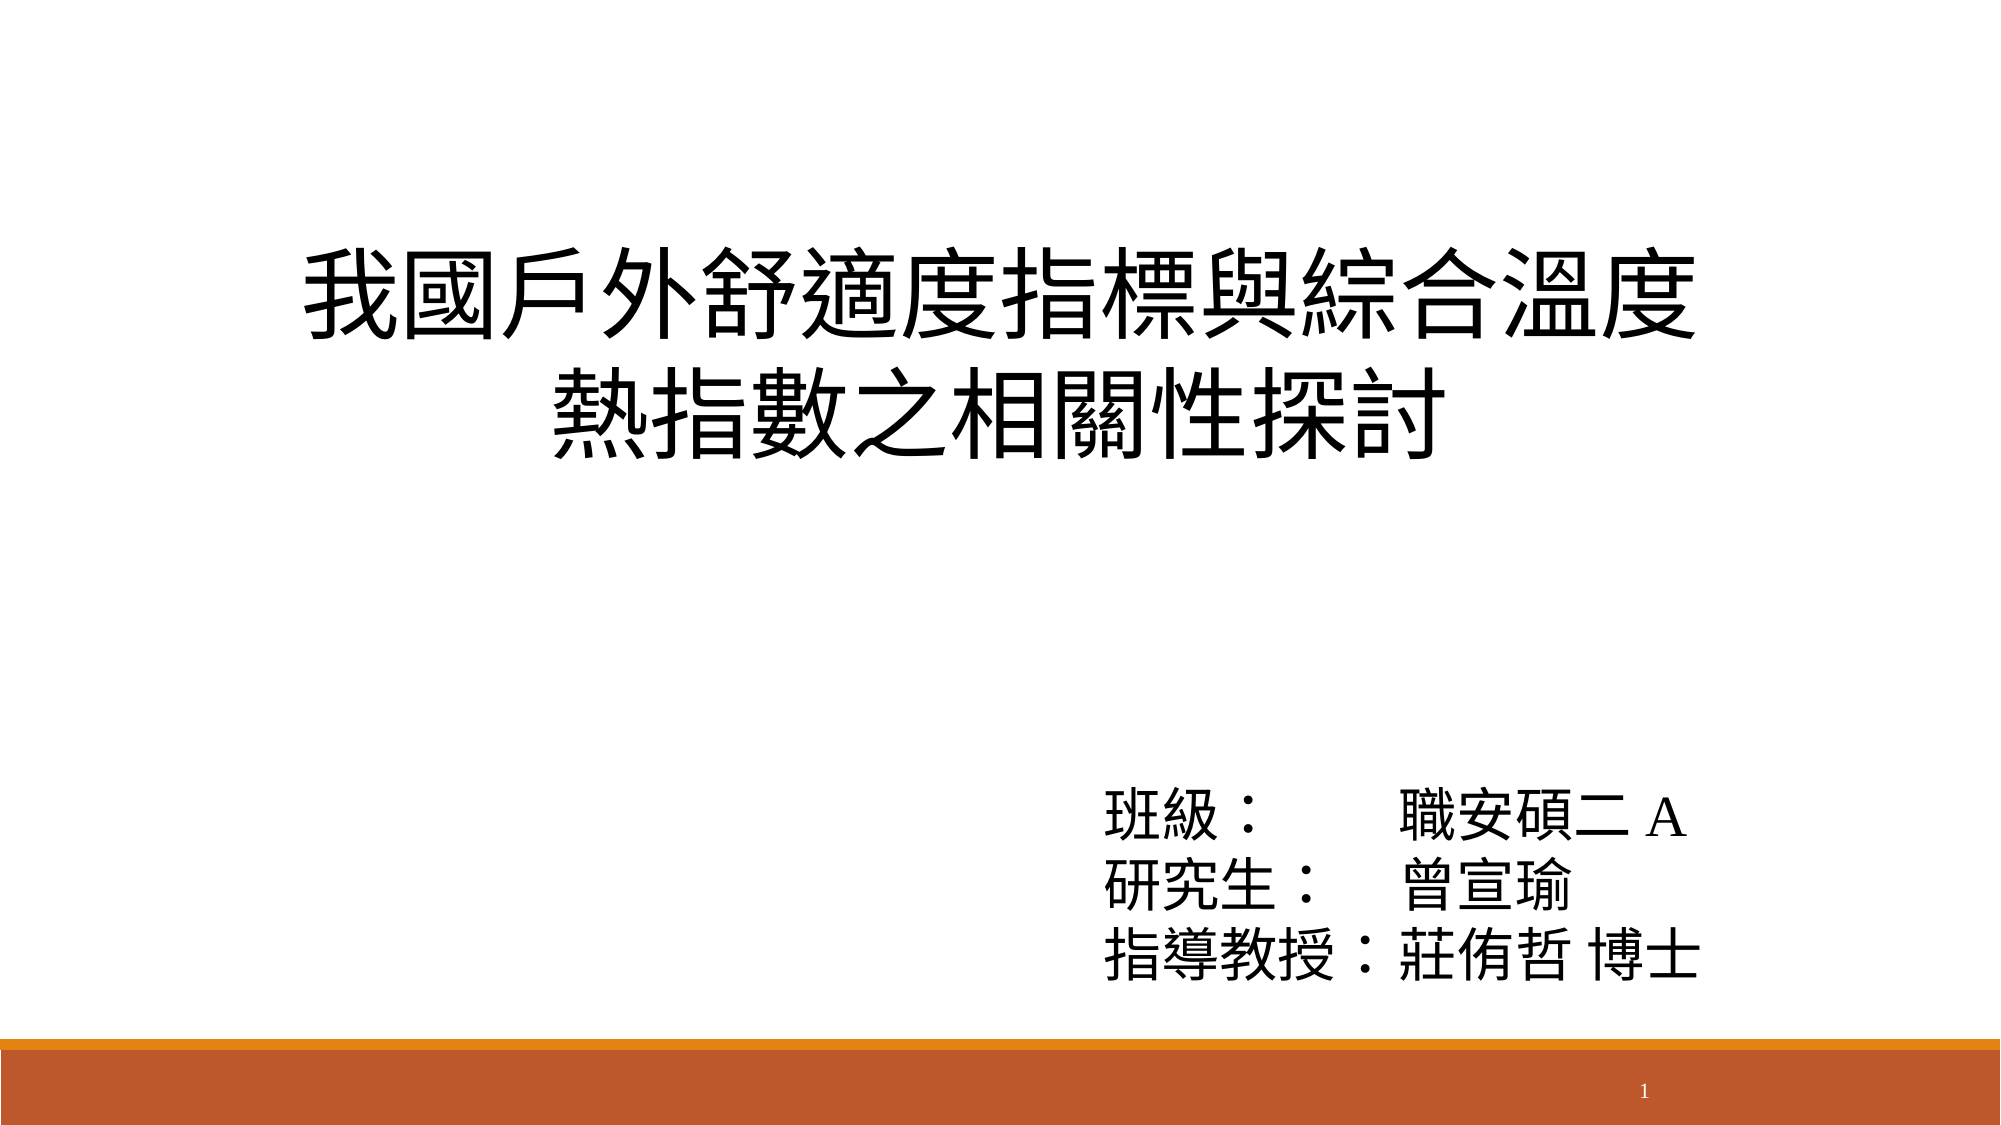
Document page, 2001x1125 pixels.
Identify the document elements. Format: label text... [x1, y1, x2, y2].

text_box 1 [1624, 1059, 1840, 1120]
text_box 我國戶外舒適度指標與綜合溫度熱指數之相關性探討 [283, 224, 1717, 482]
text_box 職安碩二A 曾宣瑜 莊侑哲 博士 [1383, 770, 1794, 998]
text_box 班級： 研究生： 指導教授： [1088, 770, 1383, 998]
